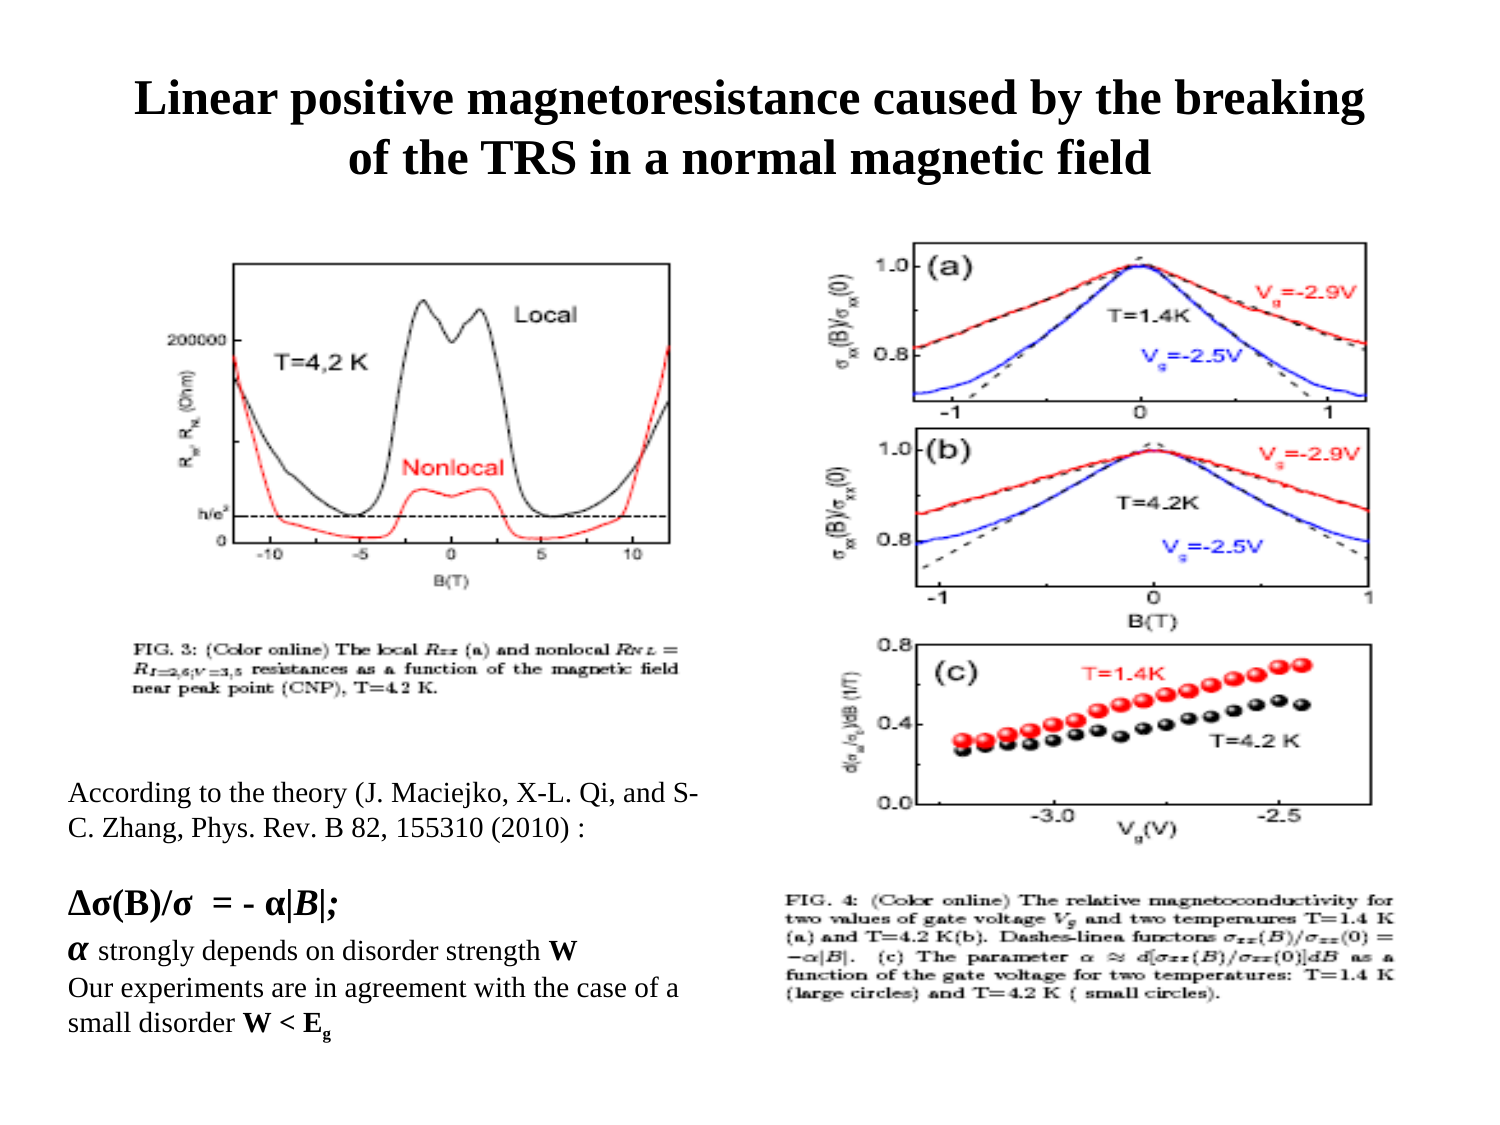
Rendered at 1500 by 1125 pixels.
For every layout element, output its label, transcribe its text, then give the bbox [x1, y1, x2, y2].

picture [100, 231, 715, 705]
text_box According to the theory (J. Maciejko, X-L. Qi, and S-C. Zhang, Phys. Rev. B 82, 155310 (2010) : Δσ(B)/σ = - α|B|; α strongly depends on disorder strength W Our experiments are in agreement with the case of a small disorder W < Eg [53, 765, 739, 1091]
picture [773, 219, 1447, 1024]
title Linear positive magnetoresistance caused by the breaking of the TRS in a normal magnetic field [112, 56, 1388, 193]
